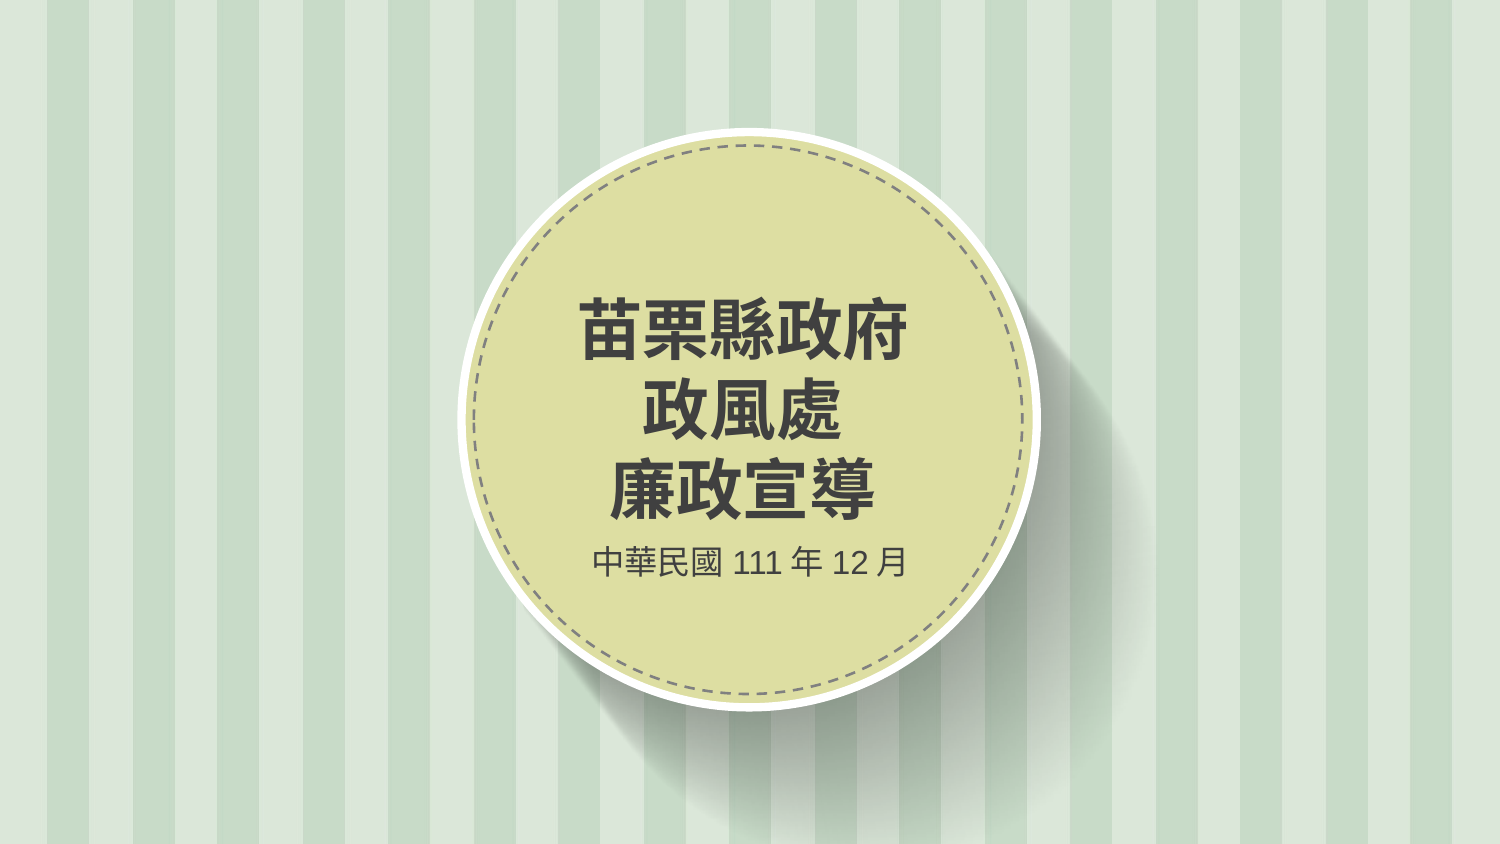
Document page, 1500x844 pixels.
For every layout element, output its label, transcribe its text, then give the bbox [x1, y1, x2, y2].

text_box [497, 132, 1001, 280]
text_box [1012, 302, 1037, 533]
picture [0, 0, 1500, 844]
text_box [516, 589, 982, 708]
text_box 中華民國111年12月 [486, 533, 1015, 589]
text_box 苗栗縣政府 政風處 廉政宣導 [473, 280, 1012, 536]
text_box [461, 339, 473, 501]
